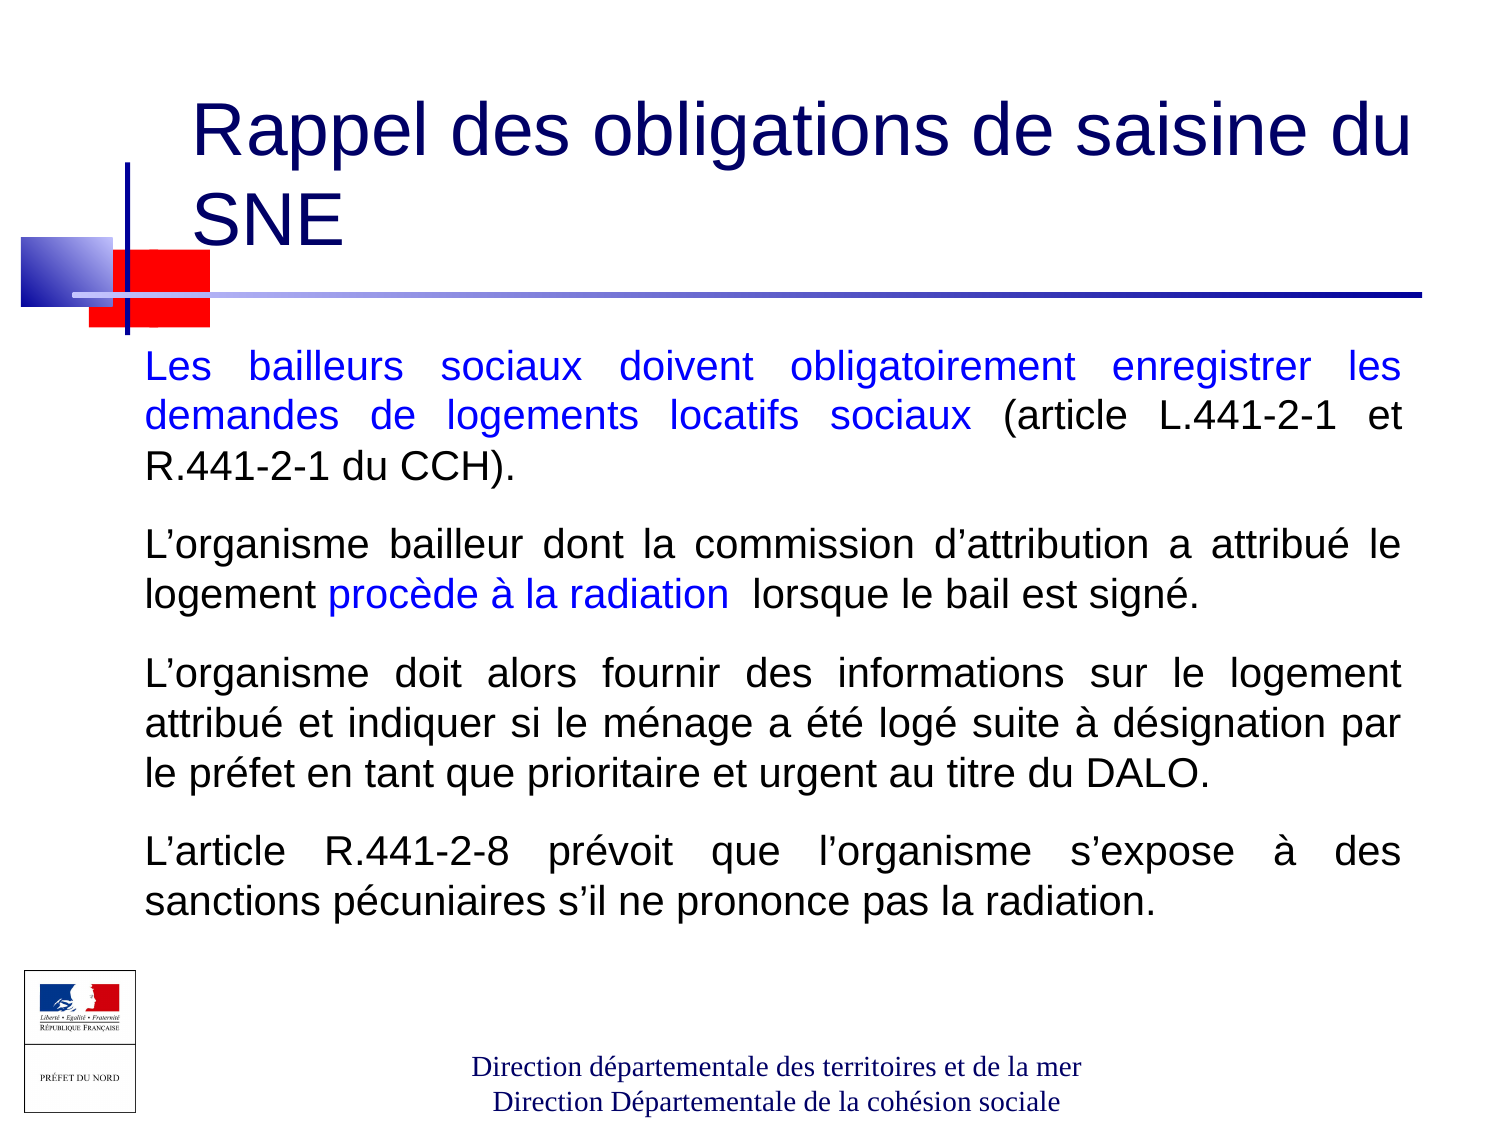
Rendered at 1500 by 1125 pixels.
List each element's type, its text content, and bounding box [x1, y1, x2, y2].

list Les bailleurs sociaux doivent obligatoirement enregistrer les demandes de logements locatifs sociaux (article L.441-2-1 et R.441-2-1 du CCH). L’organisme bailleur dont la commission d’attribution a attribué le logement procède à la radiation lorsque le bail est signé. L’organisme doit alors fournir des informations sur le logement attribué et indiquer si le ménage a été logé suite à désignation par le préfet en tant que prioritaire et urgent au titre du DALO. L’article R.441-2-8 prévoit que l’organisme s’expose à des sanctions pécuniaires s’il ne prononce pas la radiation. [129, 330, 1418, 1088]
title Rappel des obligations de saisine du SNE [177, 53, 1500, 289]
picture [24, 970, 136, 1113]
